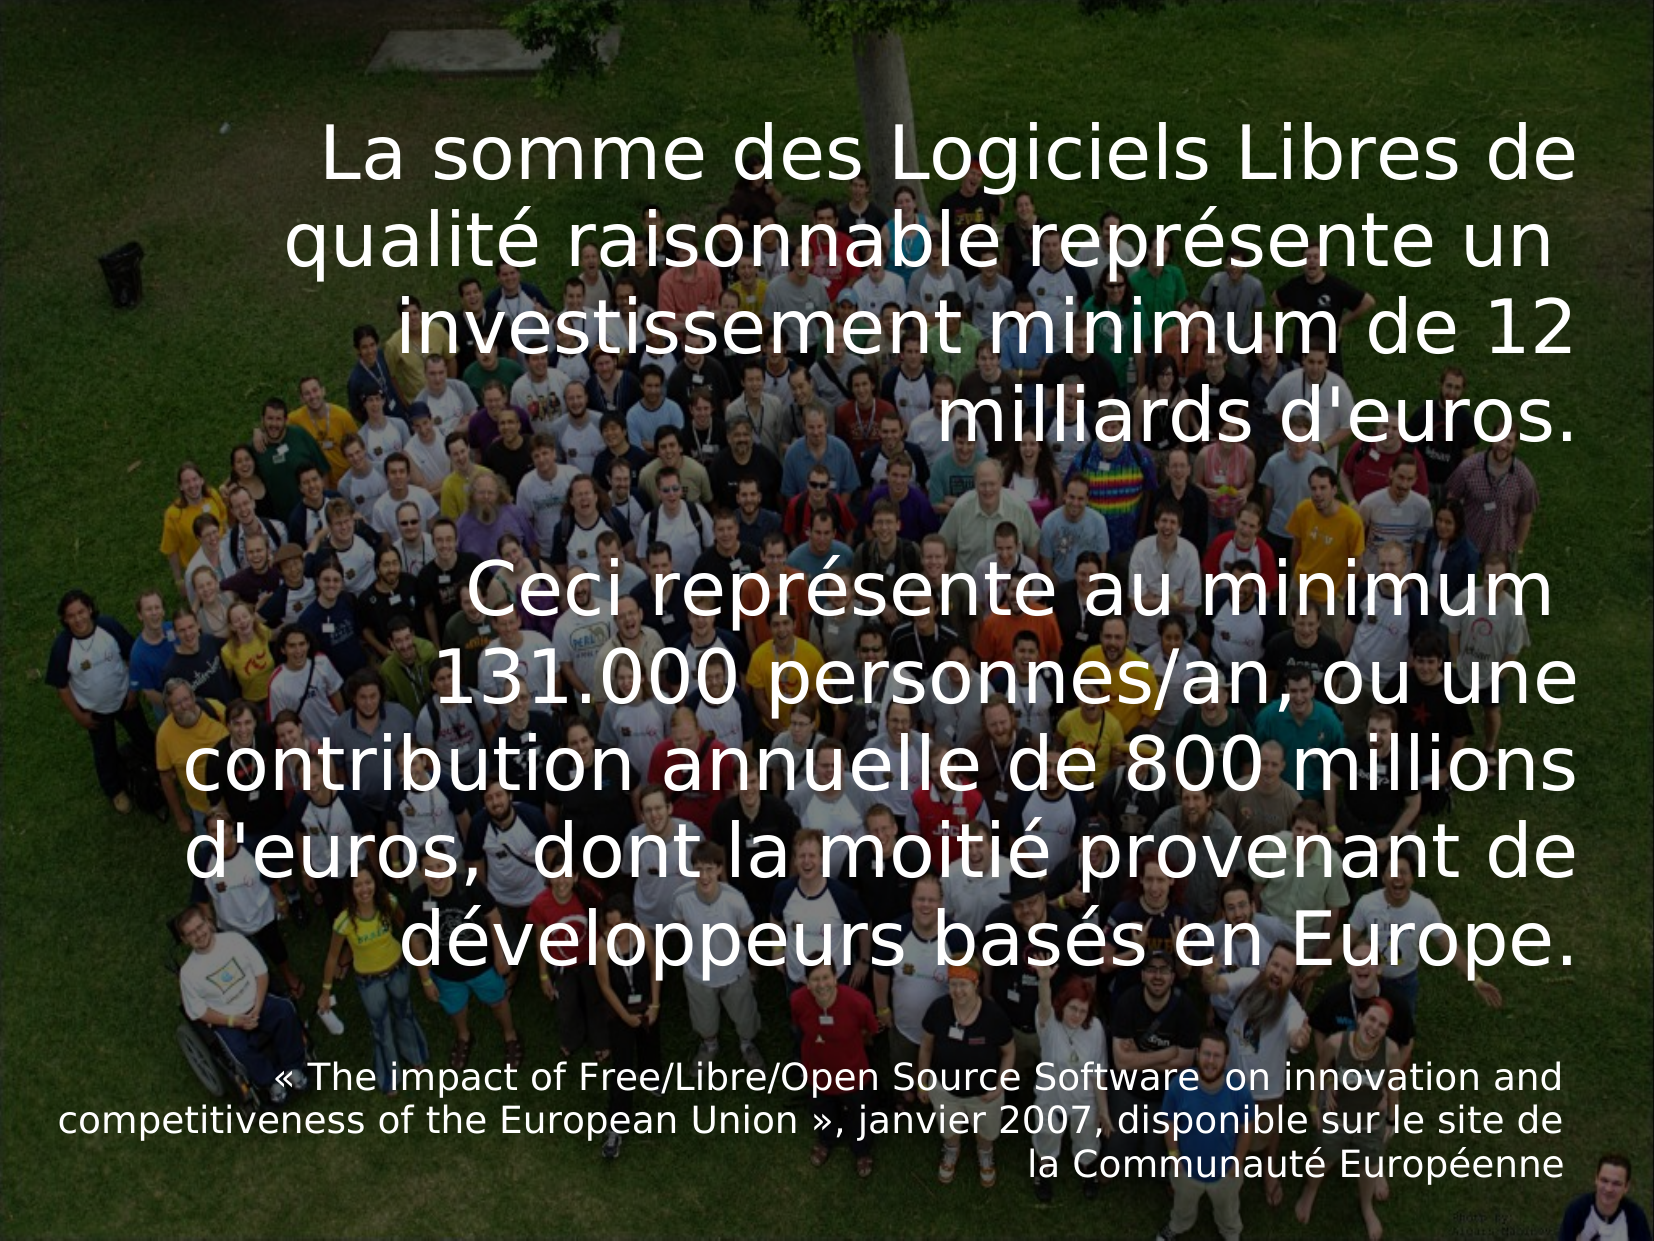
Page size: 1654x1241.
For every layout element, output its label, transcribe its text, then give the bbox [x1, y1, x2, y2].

picture [0, 0, 1654, 1241]
text_box La somme des Logiciels Libres de qualité raisonnable représente un investissement minimum de 12 milliards d'euros. Ceci représente au minimum 131.000 personnes/an, ou une contribution annuelle de 800 millions d'euros, dont la moitié provenant de développeurs basés en Europe. [118, 102, 1595, 991]
text_box « The impact of Free/Libre/Open Source Software on innovation and competitiveness of the European Union », janvier 2007, disponible sur le site de la Communauté Européenne [29, 1048, 1580, 1194]
